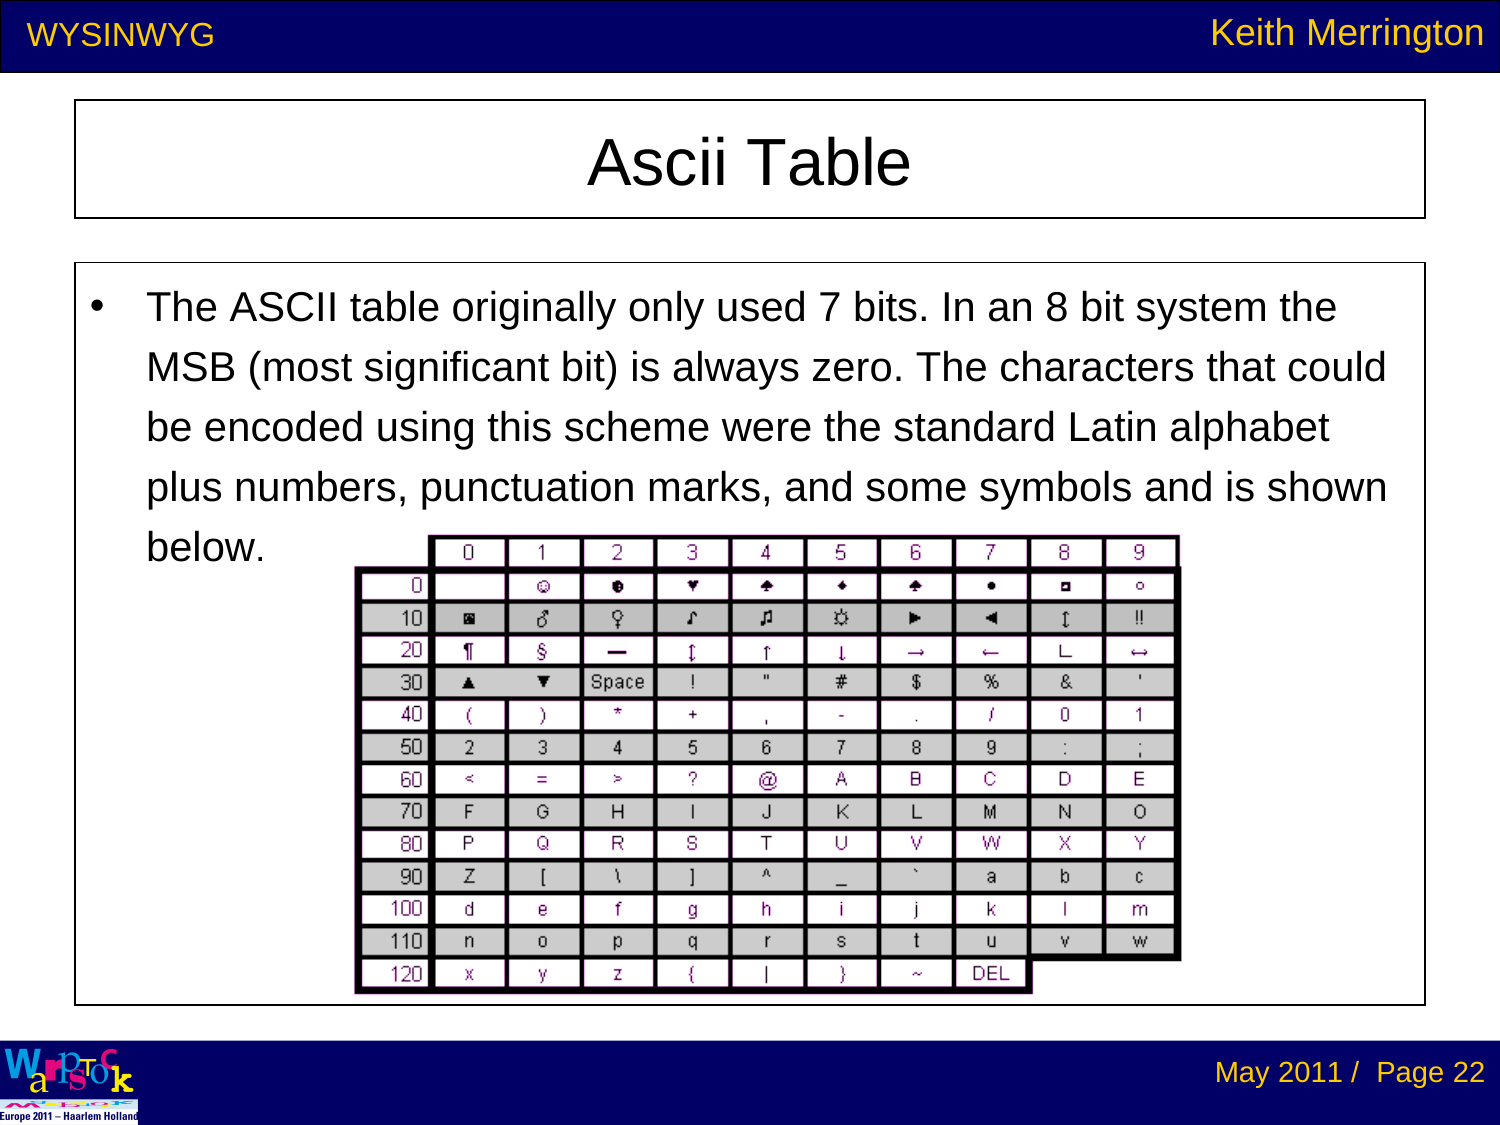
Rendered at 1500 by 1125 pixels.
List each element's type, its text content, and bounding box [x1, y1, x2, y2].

title Ascii Table [75, 100, 1426, 219]
list The ASCII table originally only used 7 bits. In an 8 bit system the MSB (most significant bit) is always zero. The characters that could be encoded using this scheme were the standard Latin alphabet plus numbers, punctuation marks, and some symbols and is shown below. [75, 262, 1426, 1006]
picture [339, 521, 1199, 1007]
picture [0, 1042, 138, 1125]
